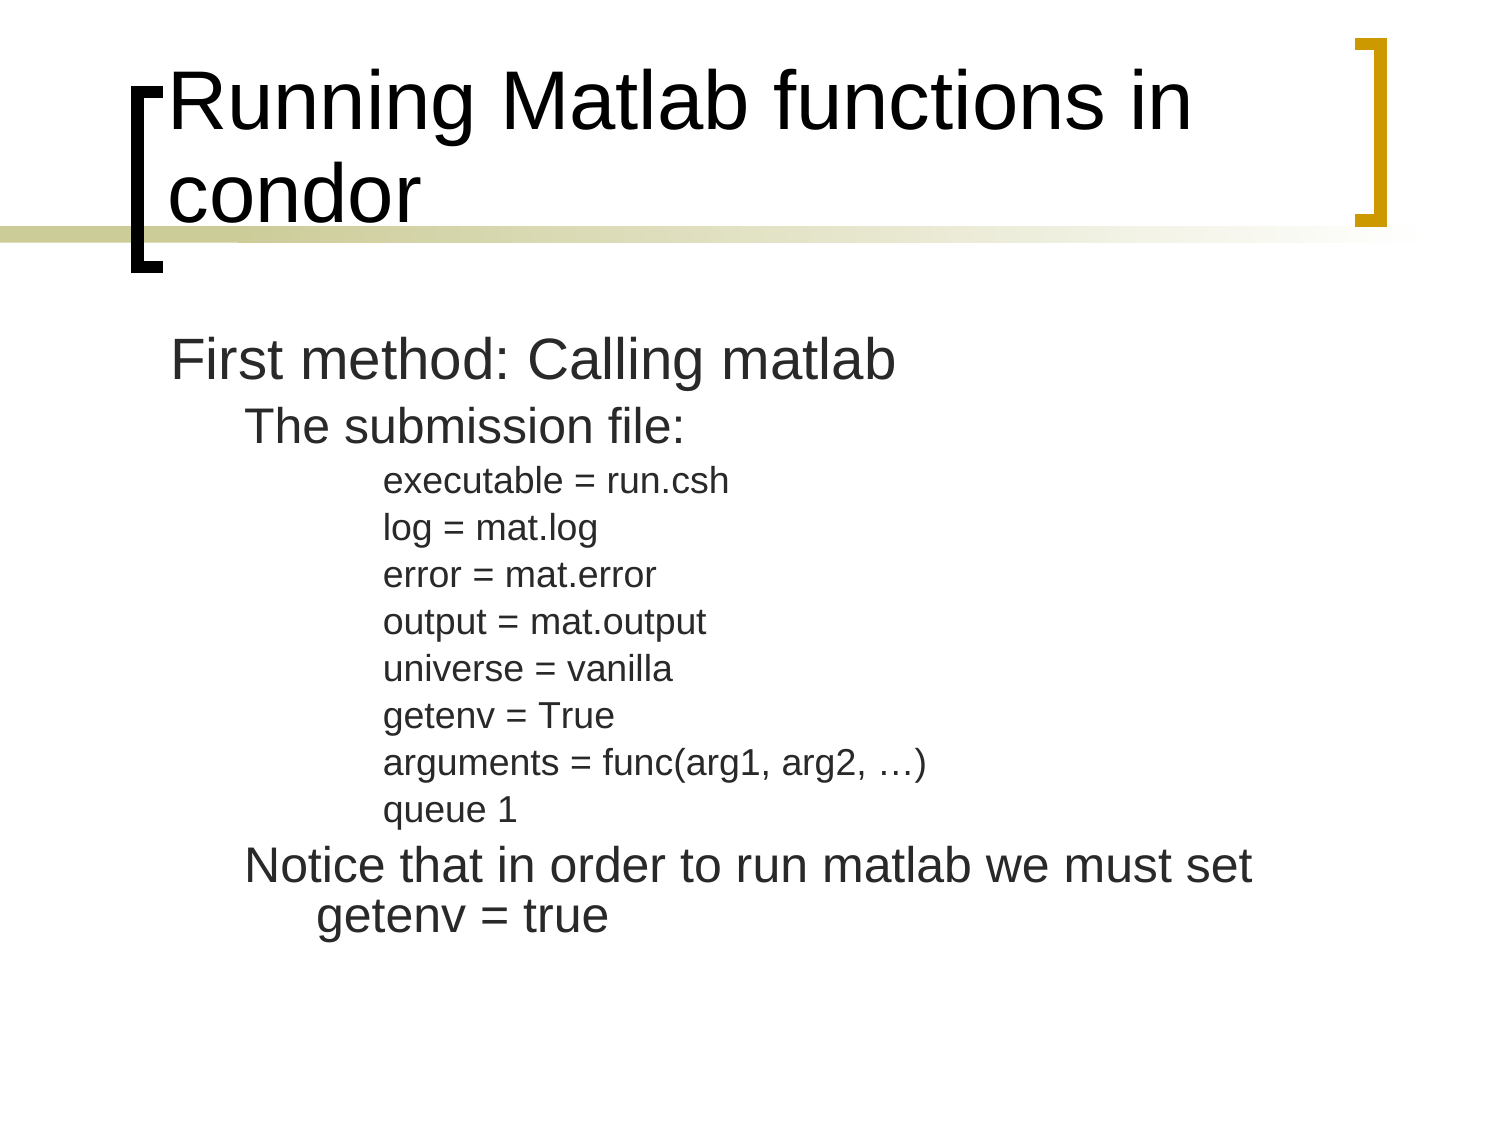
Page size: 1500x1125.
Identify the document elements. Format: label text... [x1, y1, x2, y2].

list First method: Calling matlab The submission file: executable = run.csh log = mat.log error = mat.error output = mat.output universe = vanilla getenv = True arguments = func(arg1, arg2, …) queue 1 Notice that in order to run matlab we must set getenv = true [155, 324, 1413, 1001]
title Running Matlab functions in condor [152, 15, 1328, 248]
